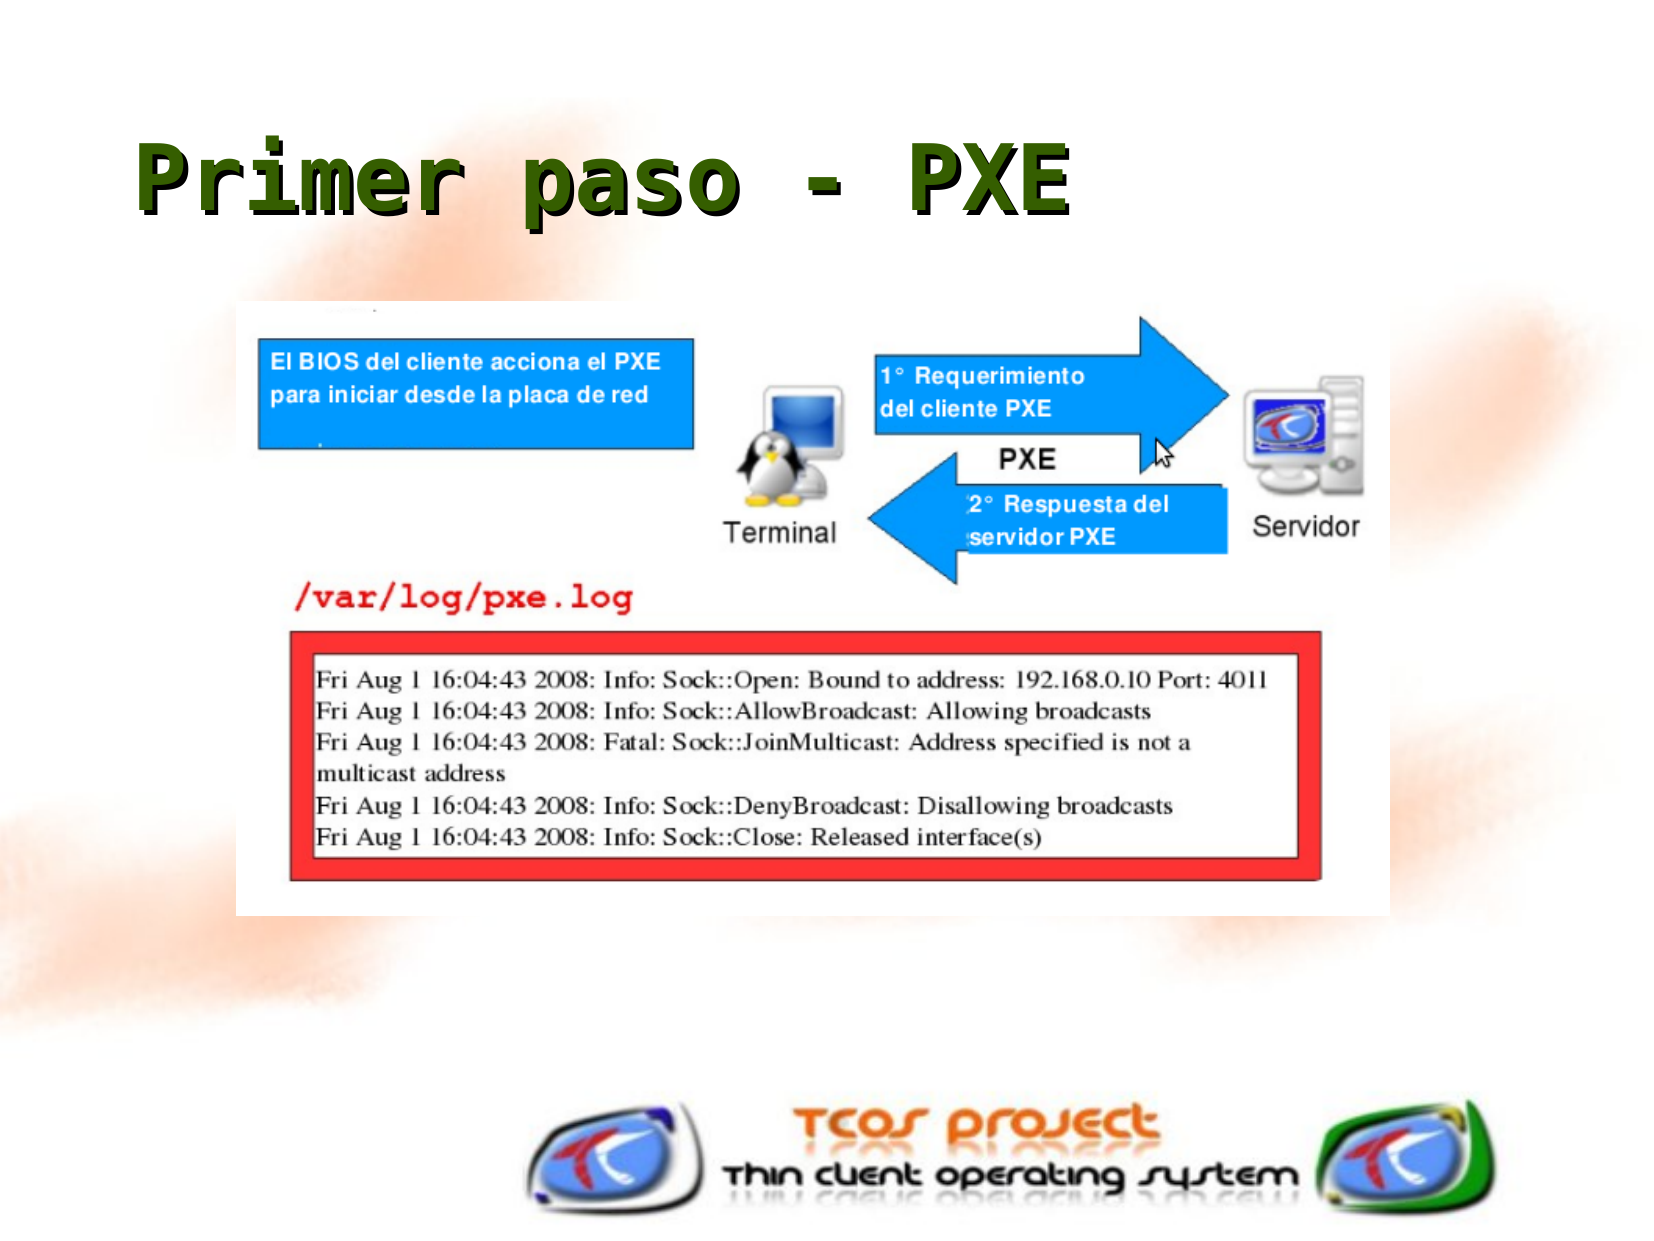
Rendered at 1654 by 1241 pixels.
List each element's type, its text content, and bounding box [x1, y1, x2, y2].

picture [0, 0, 1654, 1241]
text_box Primer paso - PXE [118, 118, 1088, 240]
